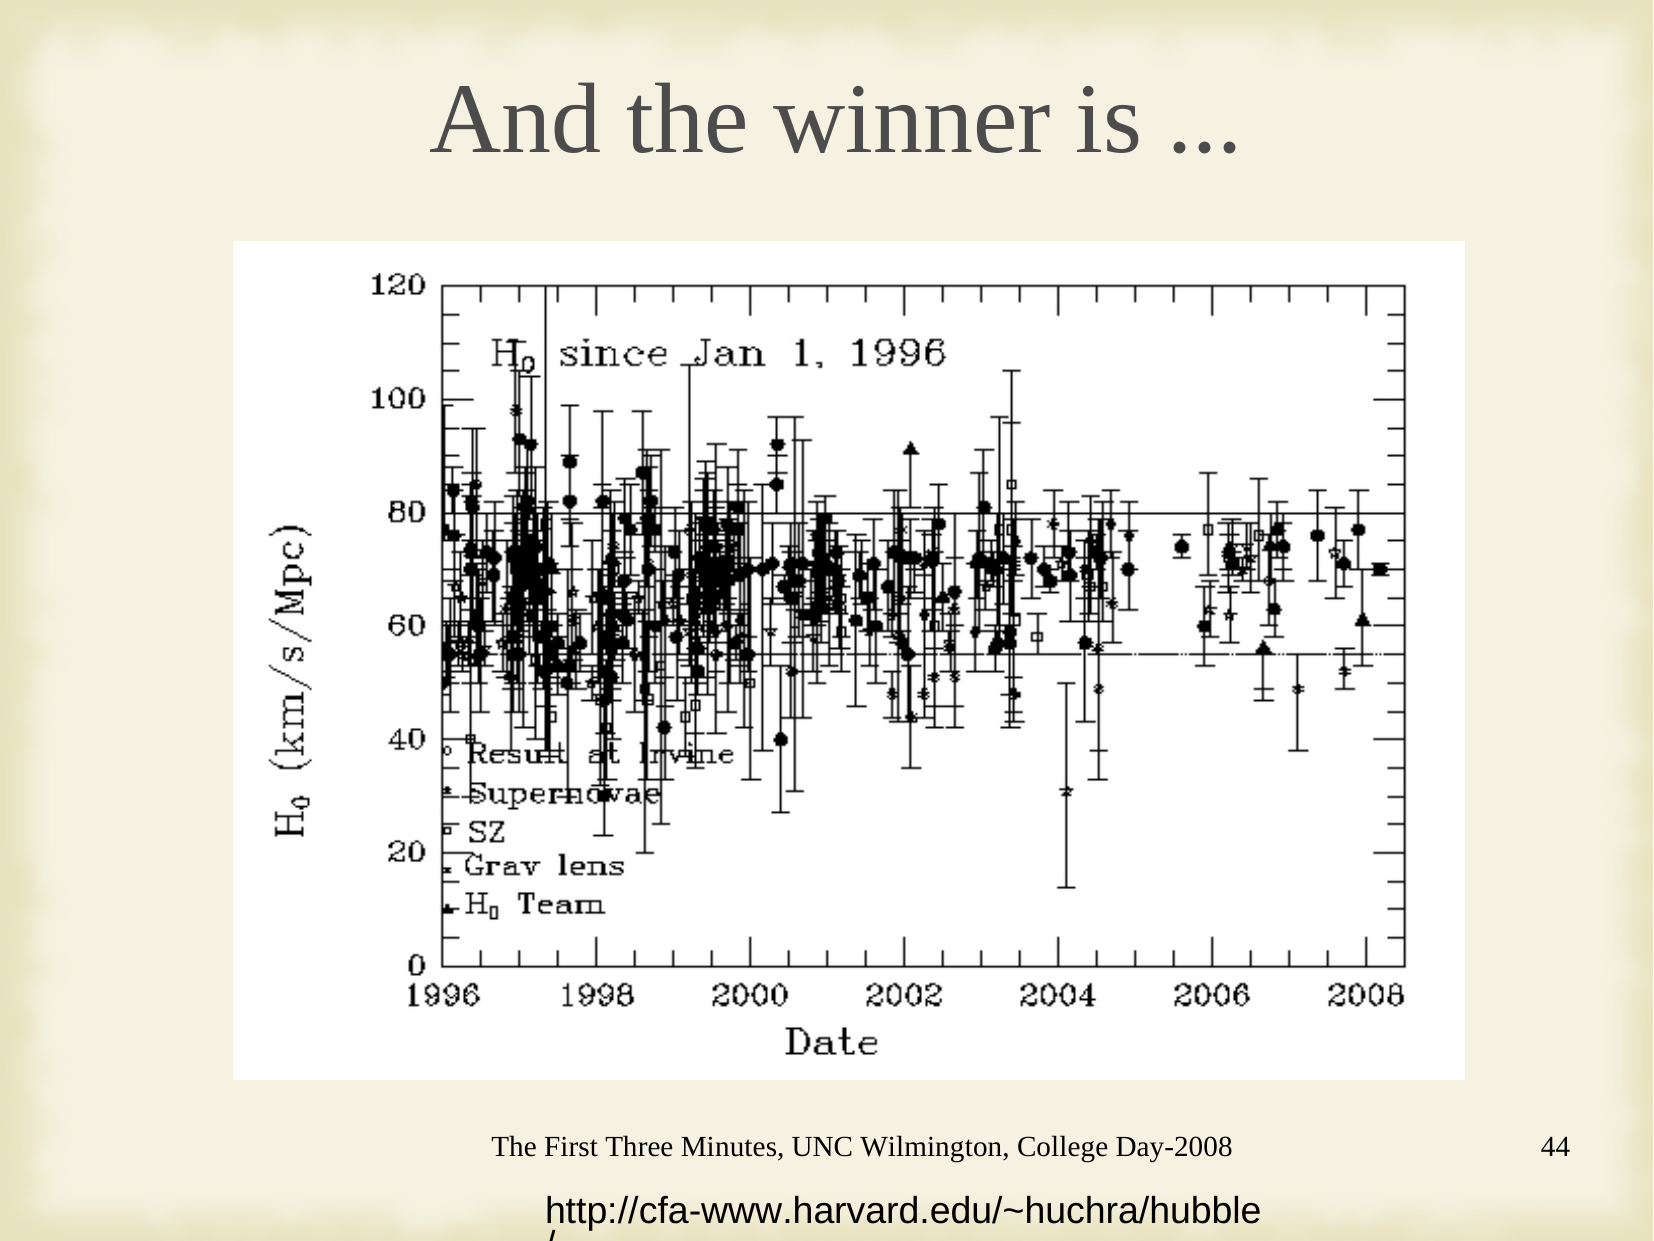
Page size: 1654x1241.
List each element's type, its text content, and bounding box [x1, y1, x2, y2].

picture [0, 0, 1654, 1241]
text_box And the winner is ... [92, 15, 1581, 223]
text_box http://cfa-www.harvard.edu/~huchra/hubble/ [530, 1182, 1285, 1239]
